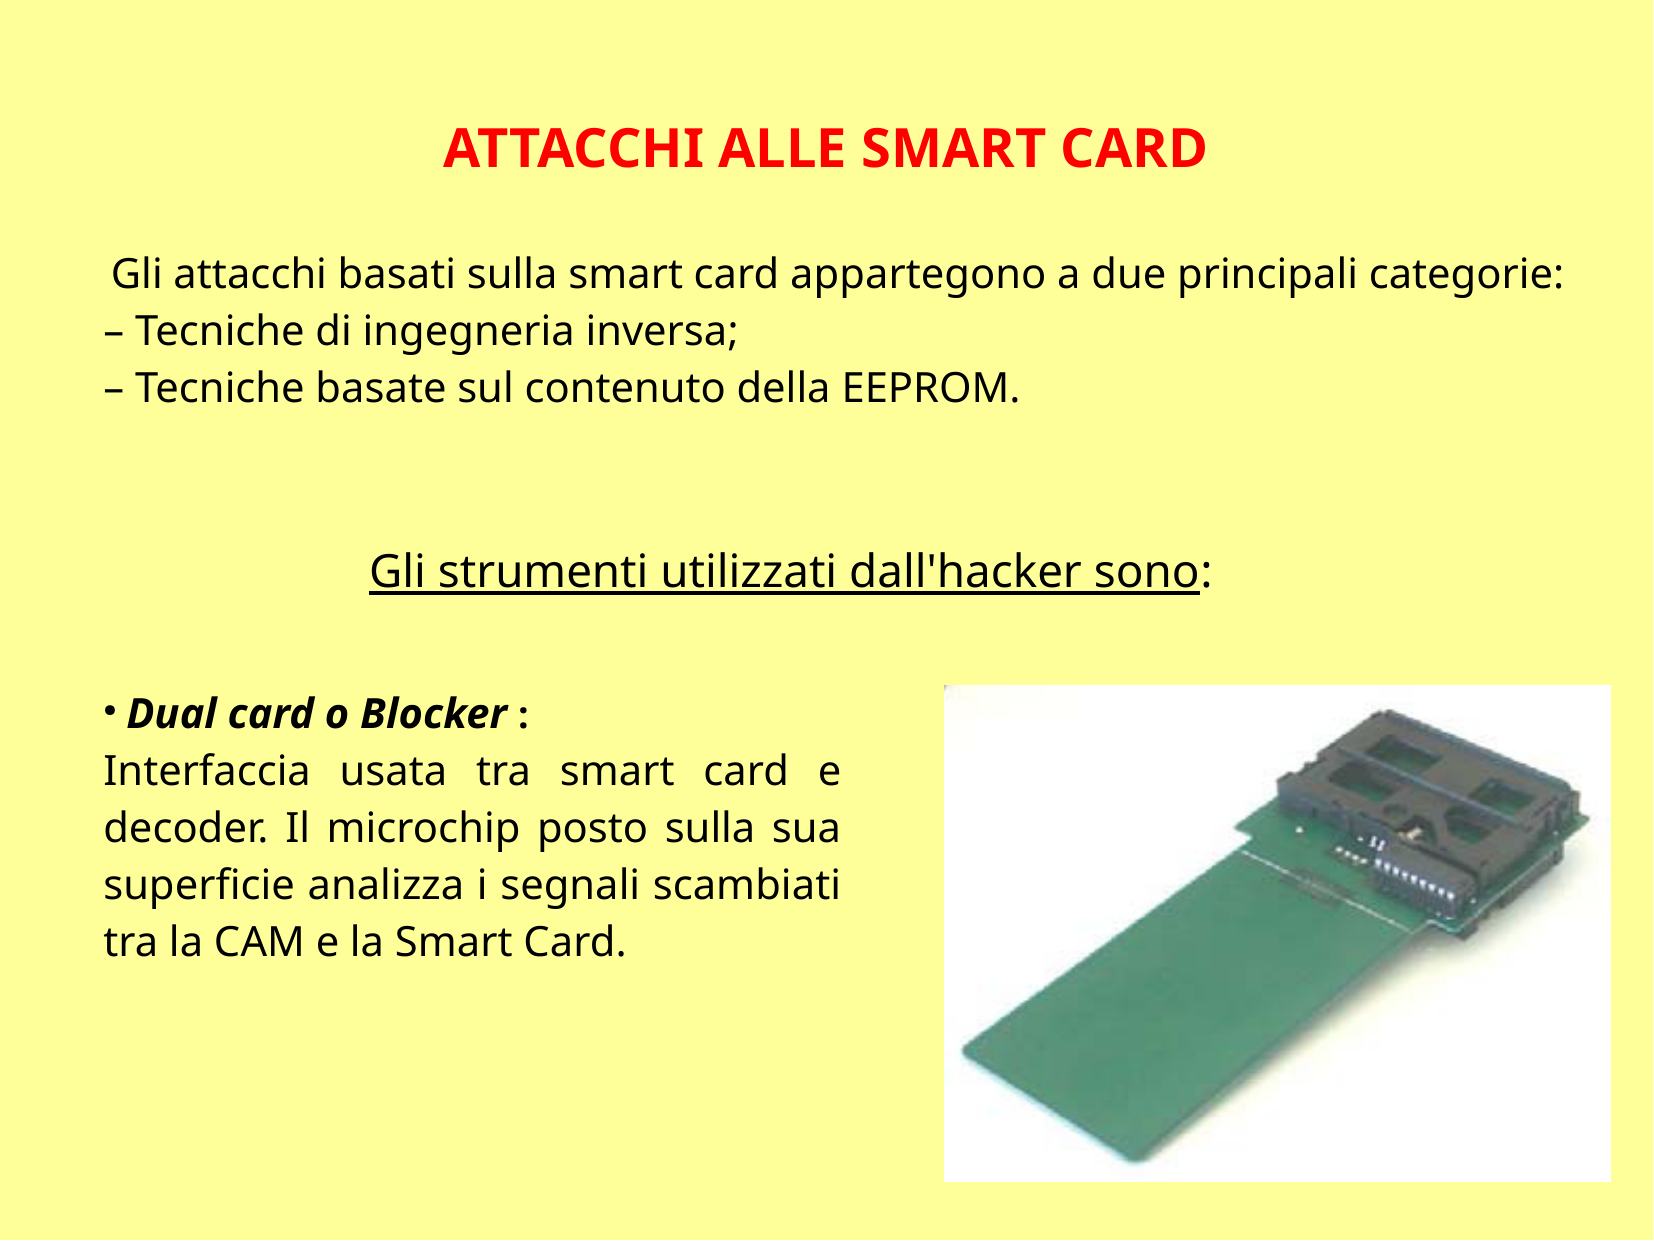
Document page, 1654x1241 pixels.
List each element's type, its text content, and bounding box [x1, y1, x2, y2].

picture [944, 685, 1611, 1182]
text_box Gli attacchi basati sulla smart card appartegono a due principali categorie: – Tecniche di ingegneria inversa; – Tecniche basate sul contenuto della EEPROM. [88, 236, 1625, 438]
text_box Dual card o Blocker : Interfaccia usata tra smart card e decoder. Il microchip posto sulla sua superficie analizza i segnali scambiati tra la CAM e la Smart Card. [88, 676, 857, 1063]
text_box Gli strumenti utilizzati dall'hacker sono: [354, 531, 1654, 615]
text_box ATTACCHI ALLE SMART CARD [88, 102, 1565, 236]
